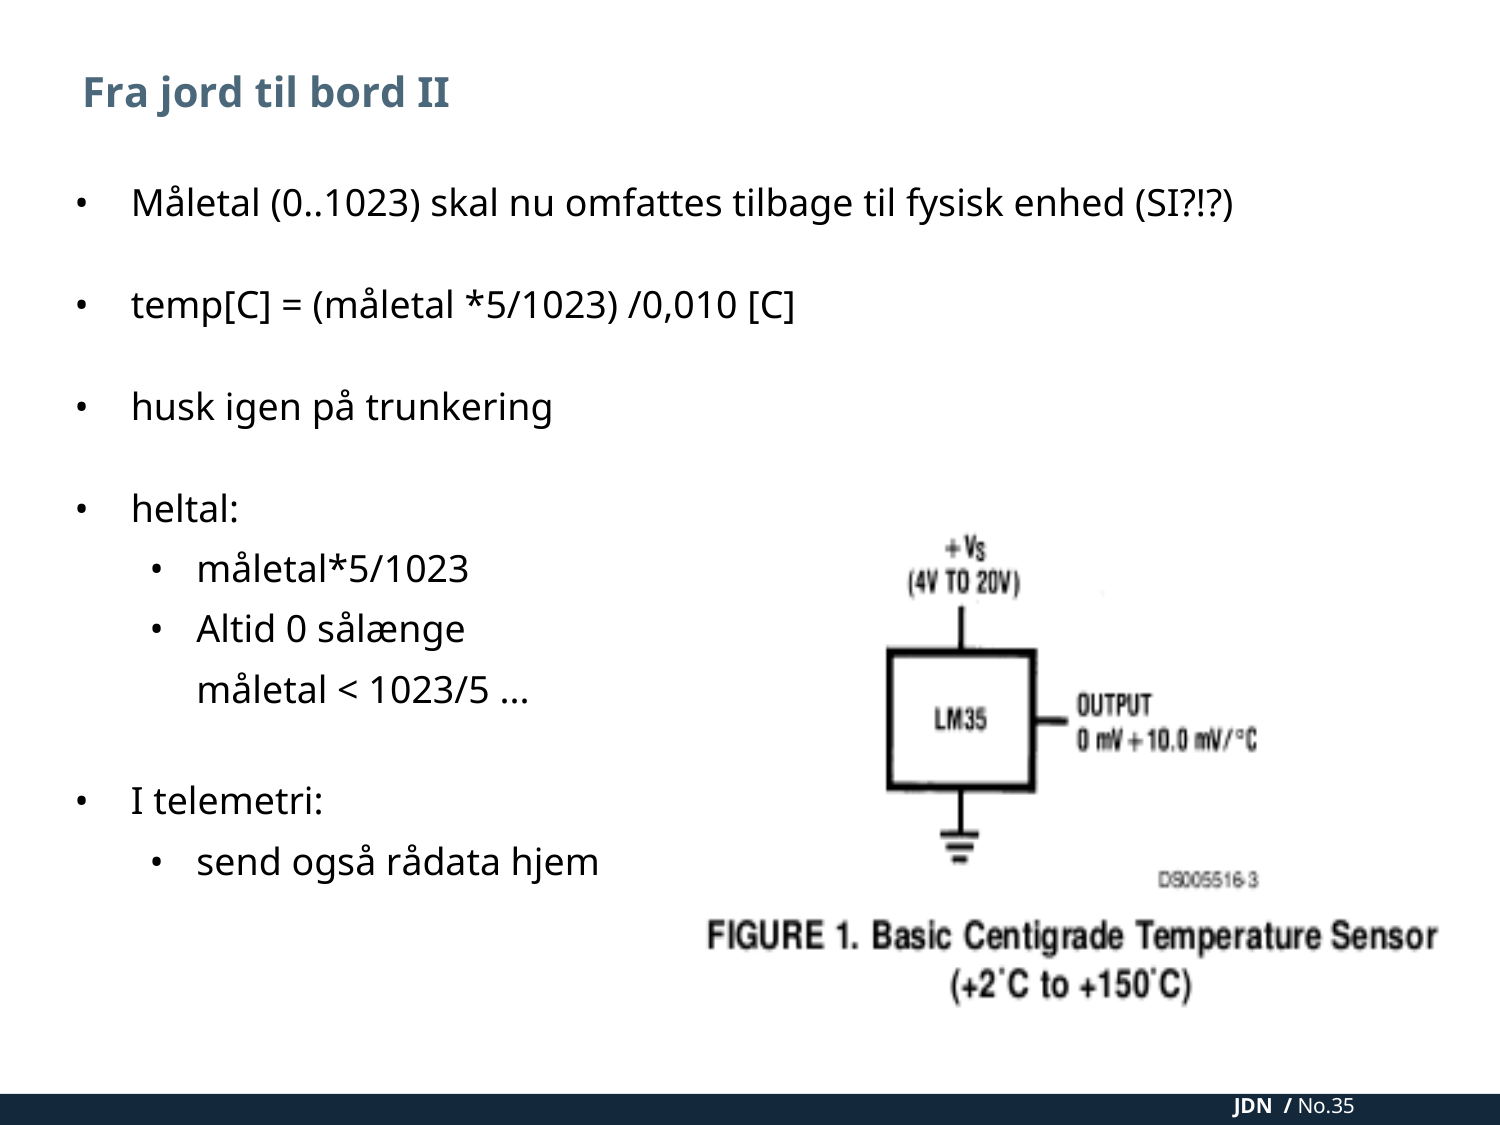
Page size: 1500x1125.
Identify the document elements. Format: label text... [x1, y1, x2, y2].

list Måletal (0..1023) skal nu omfattes tilbage til fysisk enhed (SI?!?) temp[C] = (måletal *5/1023) /0,010 [C] husk igen på trunkering heltal: måletal*5/1023 Altid 0 sålænge måletal < 1023/5 ... I telemetri: send også rådata hjem [68, 176, 1462, 1094]
title Fra jord til bord II [67, 34, 1416, 148]
picture [661, 501, 1465, 1050]
